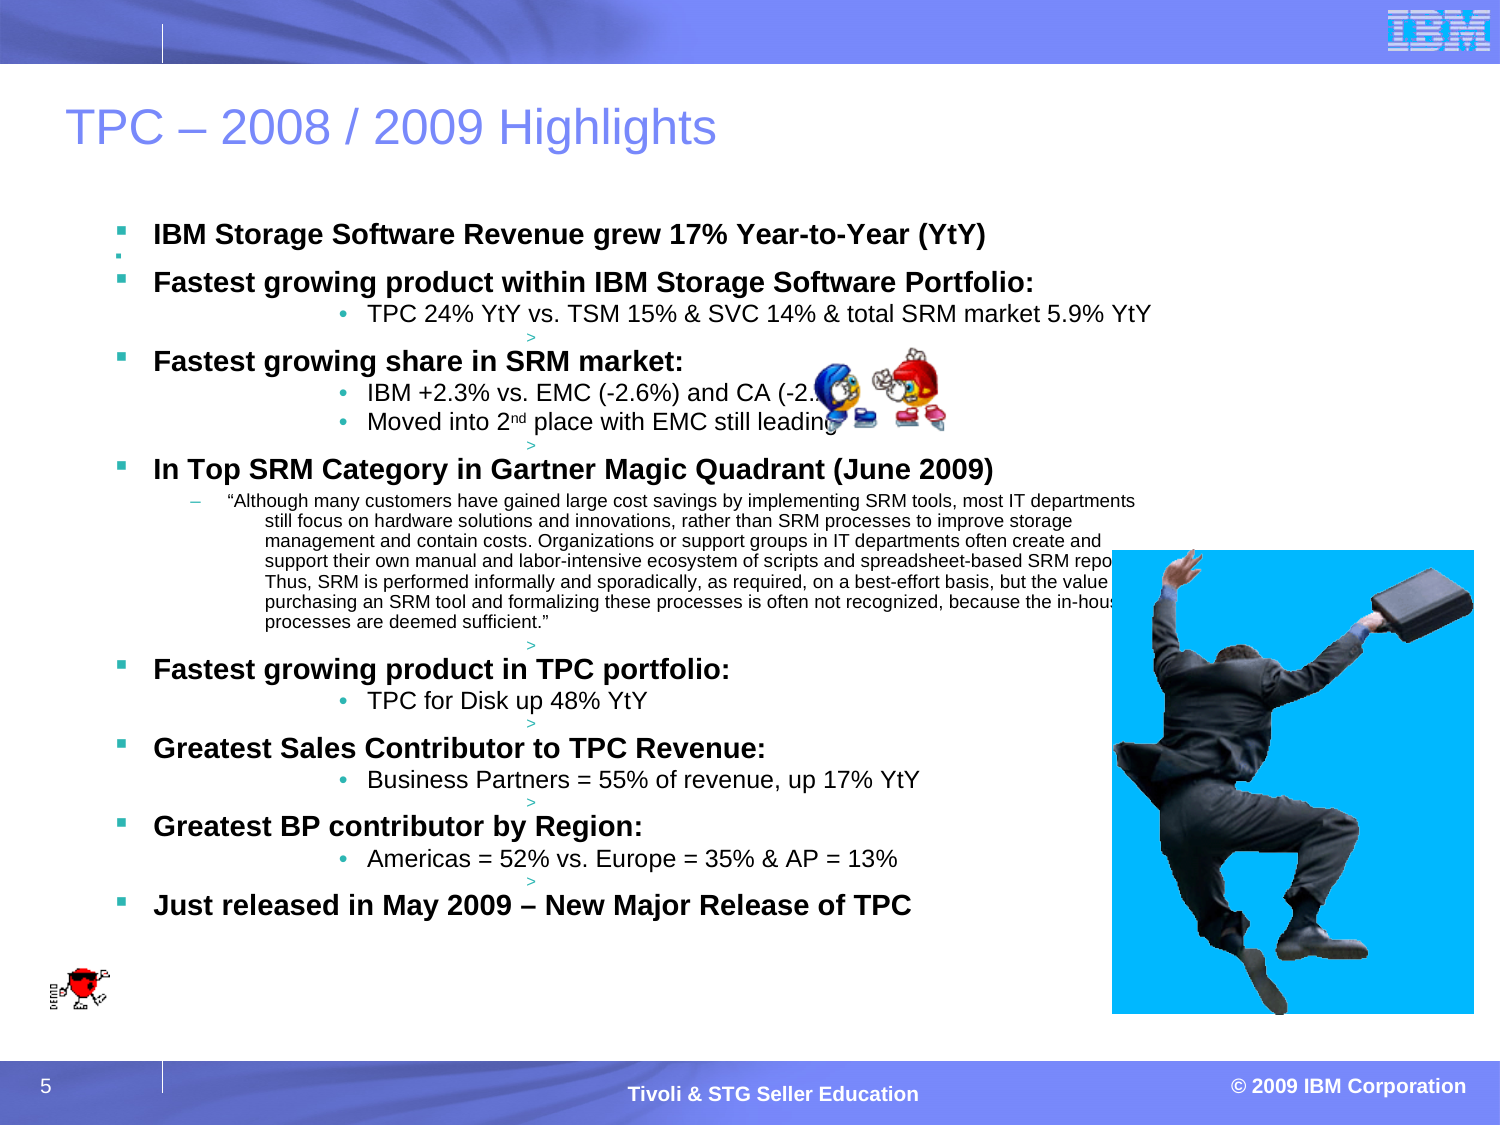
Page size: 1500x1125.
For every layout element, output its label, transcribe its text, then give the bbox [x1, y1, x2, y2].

text_box 1 [25, 1066, 101, 1120]
list IBM Storage Software Revenue grew 17% Year-to-Year (YtY) Fastest growing product within IBM Storage Software Portfolio: TPC 24% YtY vs. TSM 15% & SVC 14% & total SRM market 5.9% YtY Fastest growing share in SRM market: IBM +2.3% vs. EMC (-2.6%) and CA (-2.2%) Moved into 2nd place with EMC still leading In Top SRM Category in Gartner Magic Quadrant (June 2009) “Although many customers have gained large cost savings by implementing SRM tools, most IT departments still focus on hardware solutions and innovations, rather than SRM processes to improve storage management and contain costs. Organizations or support groups in IT departments often create and support their own manual and labor-intensive ecosystem of scripts and spreadsheet-based SRM reports. Thus, SRM is performed informally and sporadically, as required, on a best-effort basis, but the value of purchasing an SRM tool and formalizing these processes is often not recognized, because the in-house processes are deemed sufficient.” Fastest growing product in TPC portfolio: TPC for Disk up 48% YtY Greatest Sales Contributor to TPC Revenue: Business Partners = 55% of revenue, up 17% YtY Greatest BP contributor by Region: Americas = 52% vs. Europe = 35% & AP = 13% Just released in May 2009 – New Major Release of TPC [99, 212, 1176, 948]
picture [1114, 549, 1475, 1015]
title TPC – 2008 / 2009 Highlights [50, 80, 1403, 163]
picture [0, 0, 1500, 64]
text_box [774, 324, 951, 441]
picture [50, 962, 110, 1013]
picture [0, 1061, 1500, 1125]
